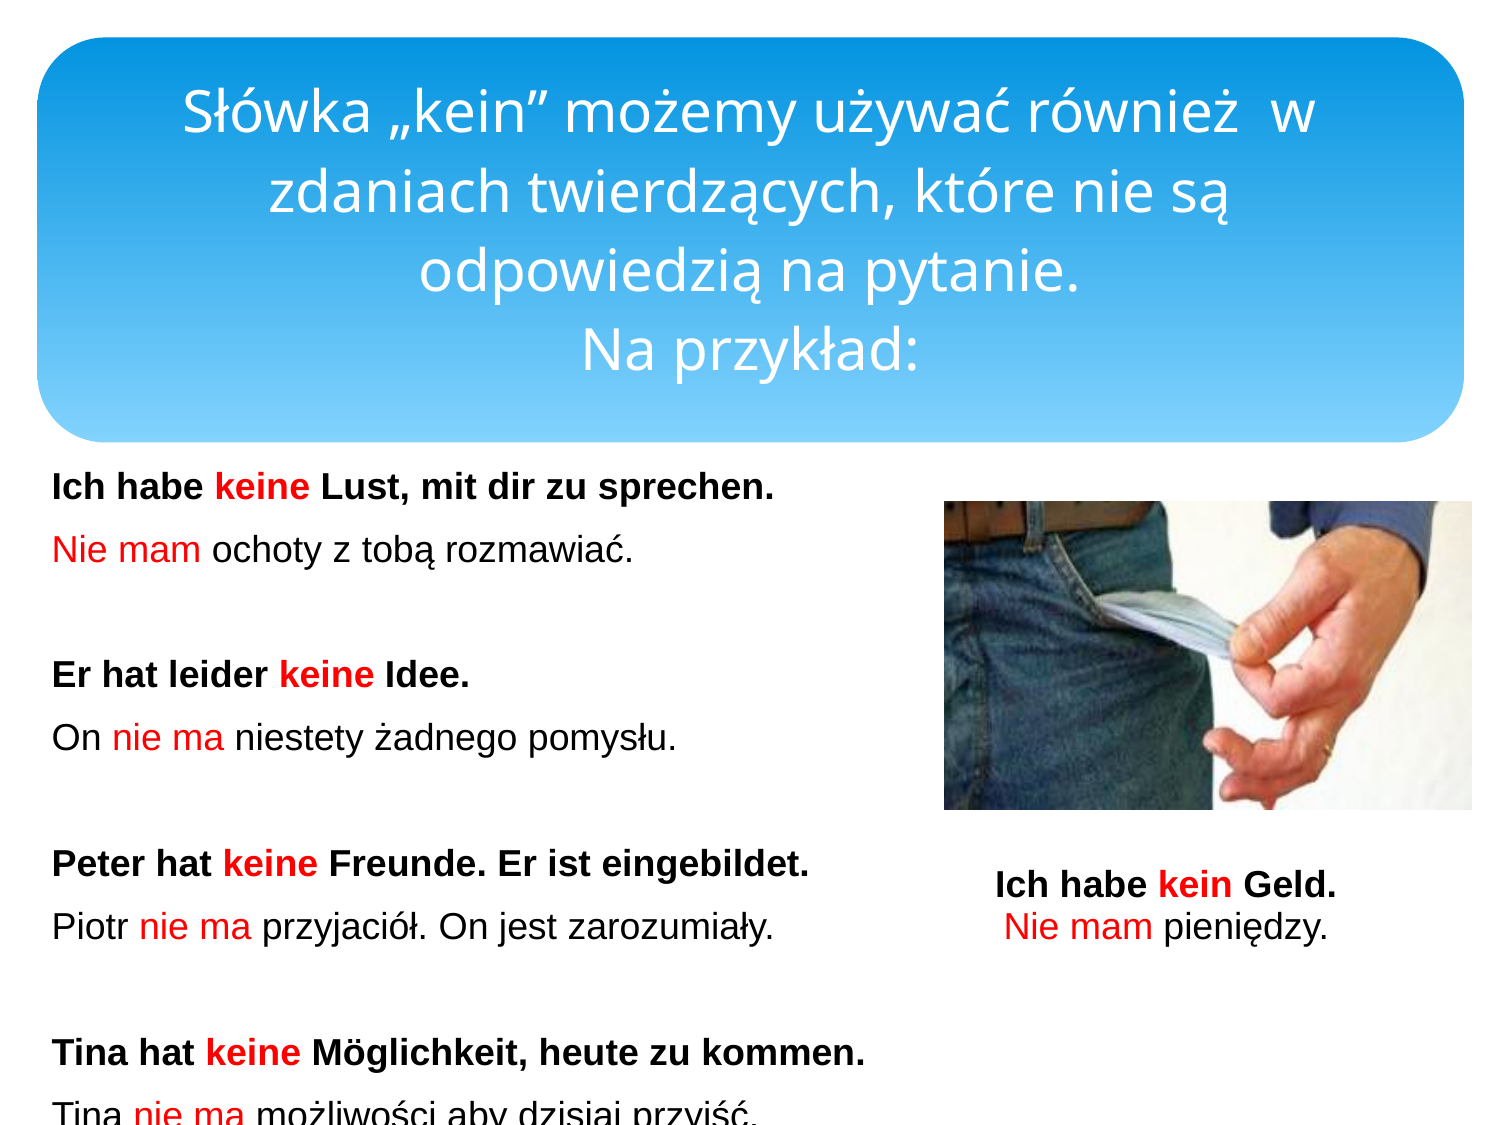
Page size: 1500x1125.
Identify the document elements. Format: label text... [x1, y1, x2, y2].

text_box Ich habe keine Lust, mit dir zu sprechen. Nie mam ochoty z tobą rozmawiać. Er hat leider keine Idee. On nie ma niestety żadnego pomysłu. Peter hat keine Freunde. Er ist eingebildet. Piotr nie ma przyjaciół. On jest zarozumiały. Tina hat keine Möglichkeit, heute zu kommen. Tina nie ma możliwości aby dzisiaj przyjść. [36, 436, 882, 1125]
text_box Ich habe kein Geld. Nie mam pieniędzy. [915, 856, 1418, 957]
picture [944, 501, 1472, 810]
title Słówka „kein” możemy używać również w zdaniach twierdzących, które nie są odpowiedzią na pytanie. Na przykład: [75, 55, 1425, 292]
